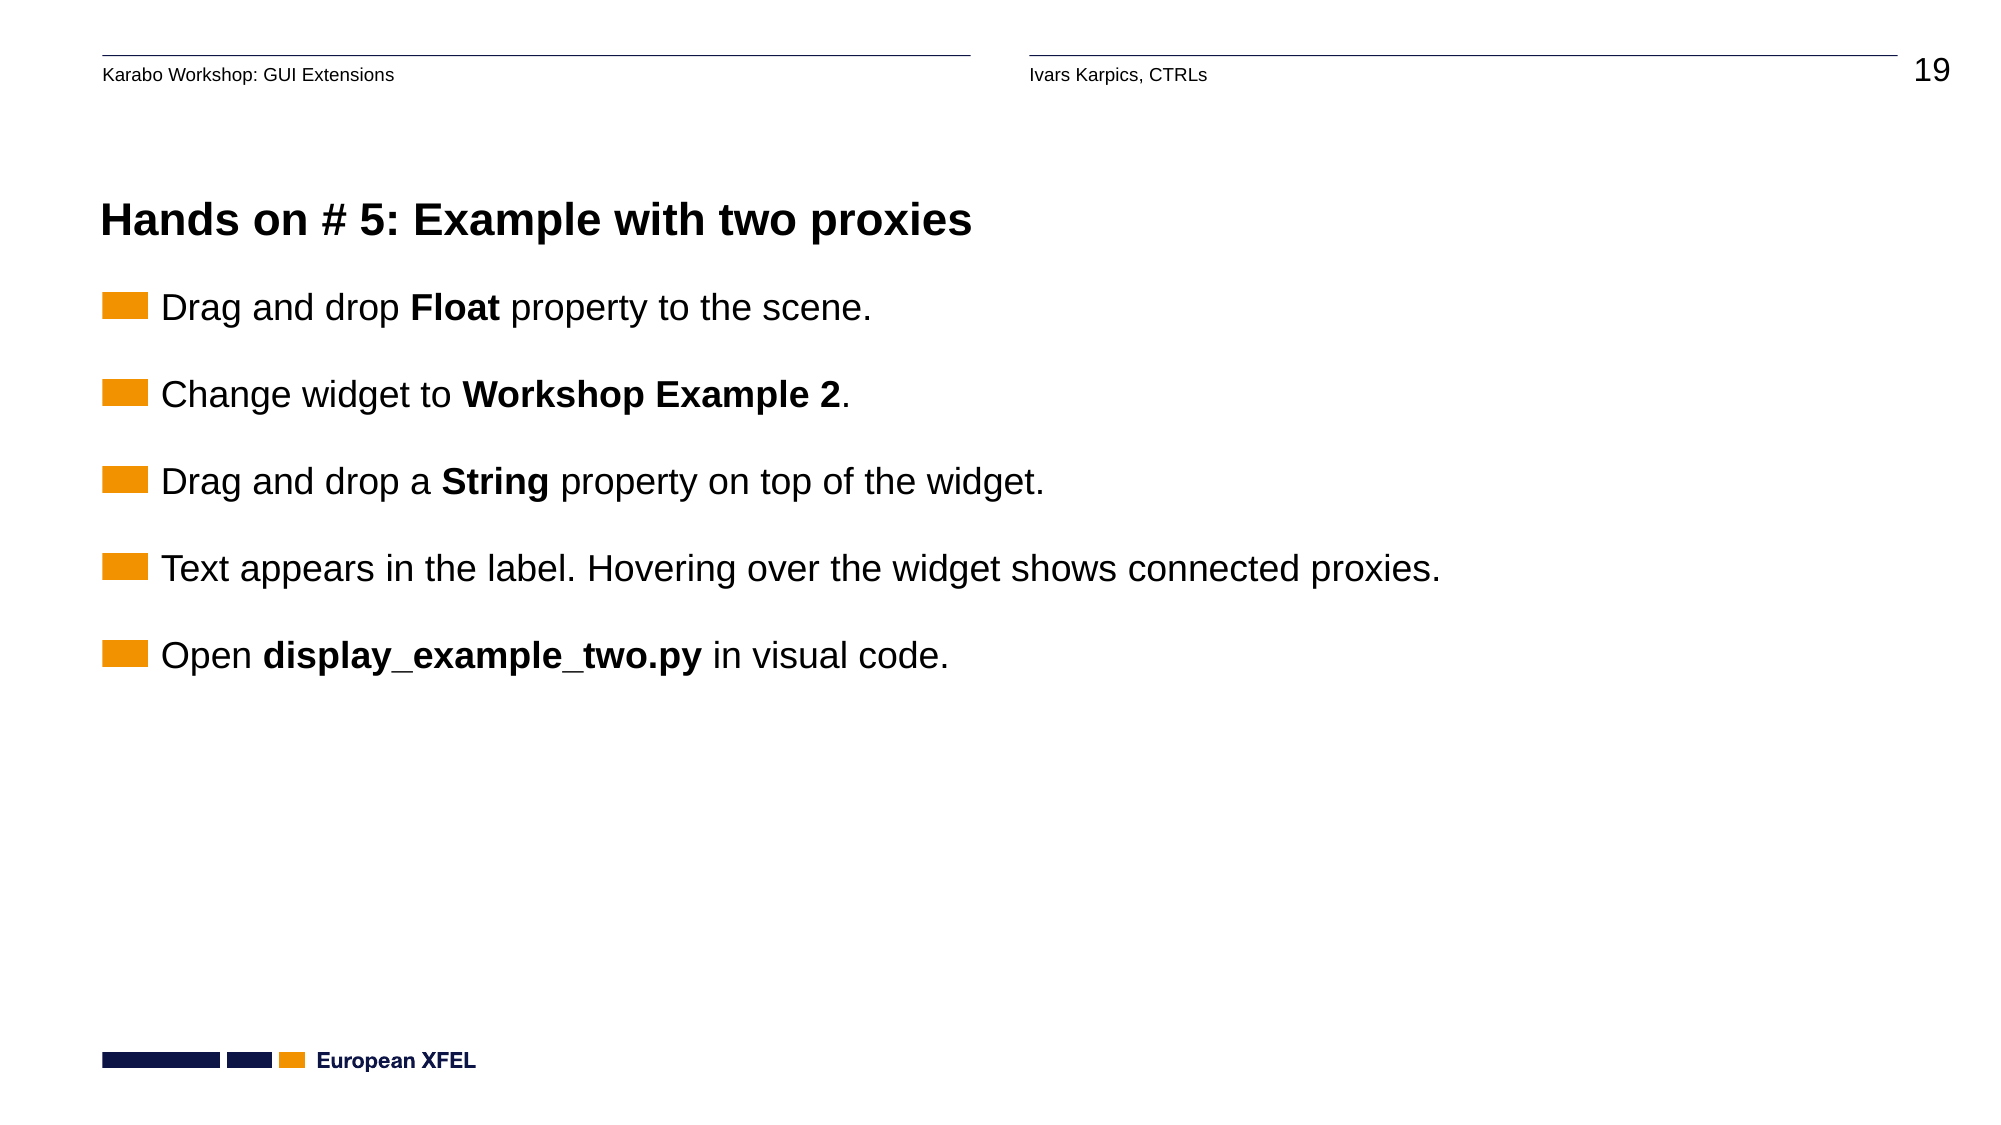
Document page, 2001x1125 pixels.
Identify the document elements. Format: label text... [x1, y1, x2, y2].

list Drag and drop Float property to the scene. Change widget to Workshop Example 2. Drag and drop a String property on top of the widget. Text appears in the label. Hovering over the widget shows connected proxies. Open display_example_two.py in visual code. [102, 278, 1898, 917]
title Hands on # 5: Example with two proxies [100, 116, 1898, 245]
